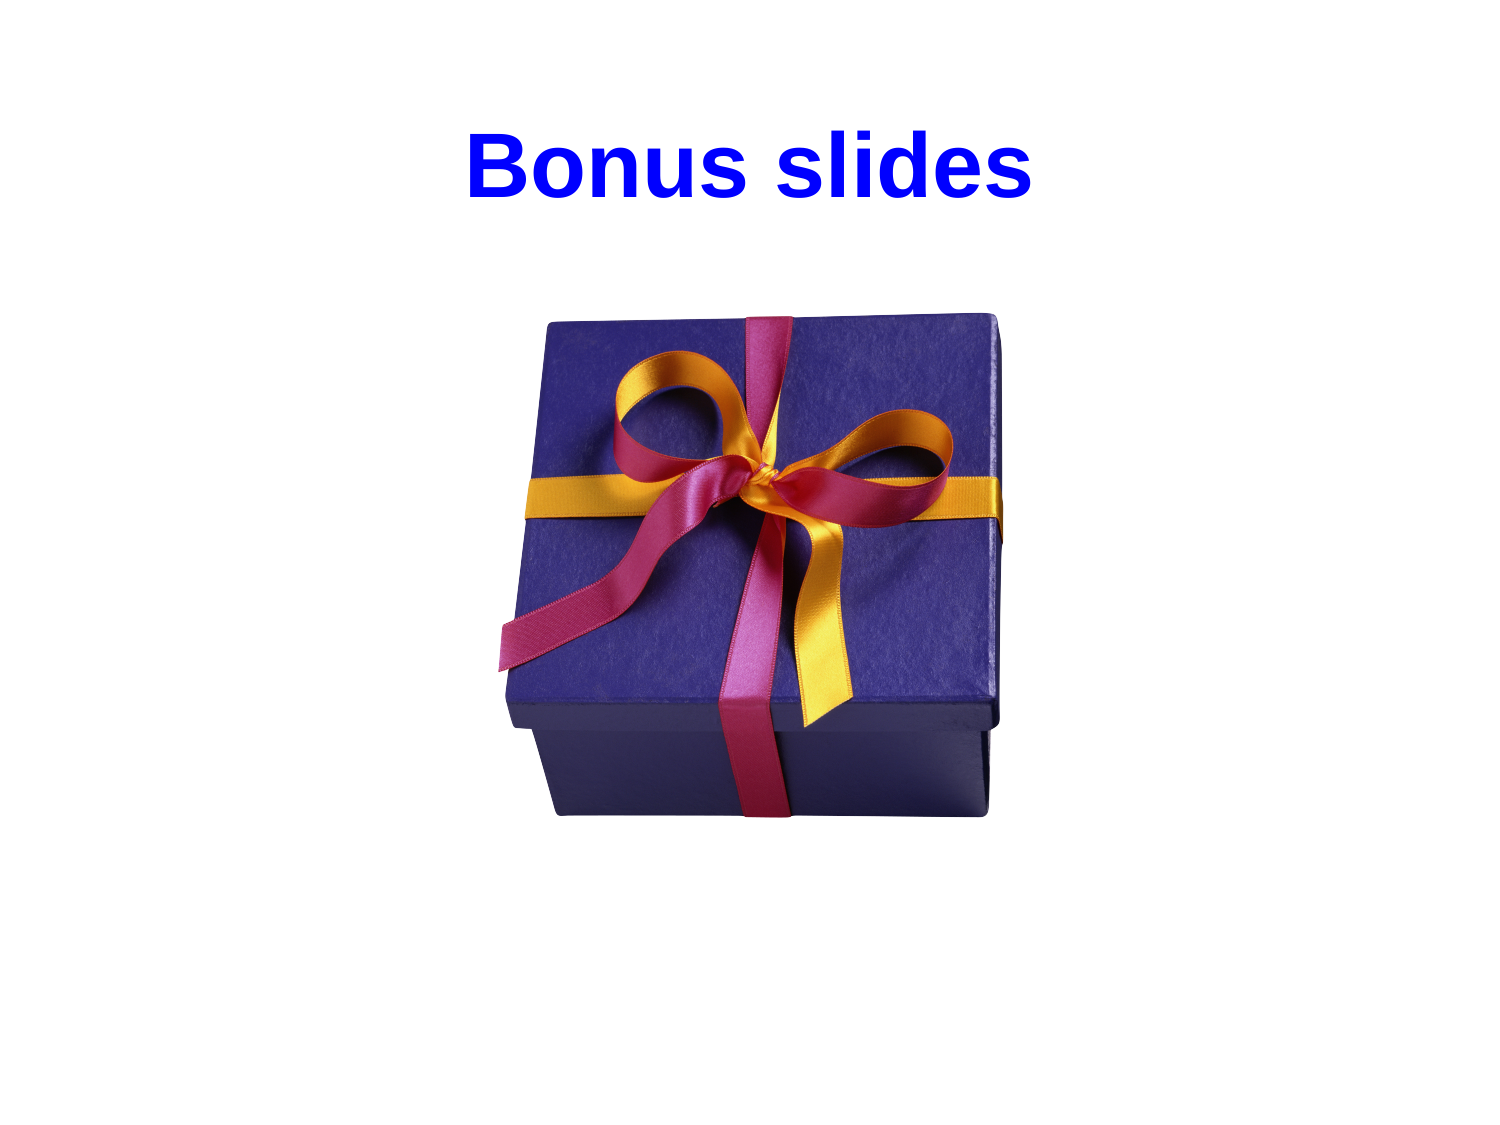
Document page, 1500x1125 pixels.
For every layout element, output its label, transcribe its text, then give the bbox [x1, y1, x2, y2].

title Bonus slides [75, 66, 1425, 255]
picture [493, 306, 1007, 819]
